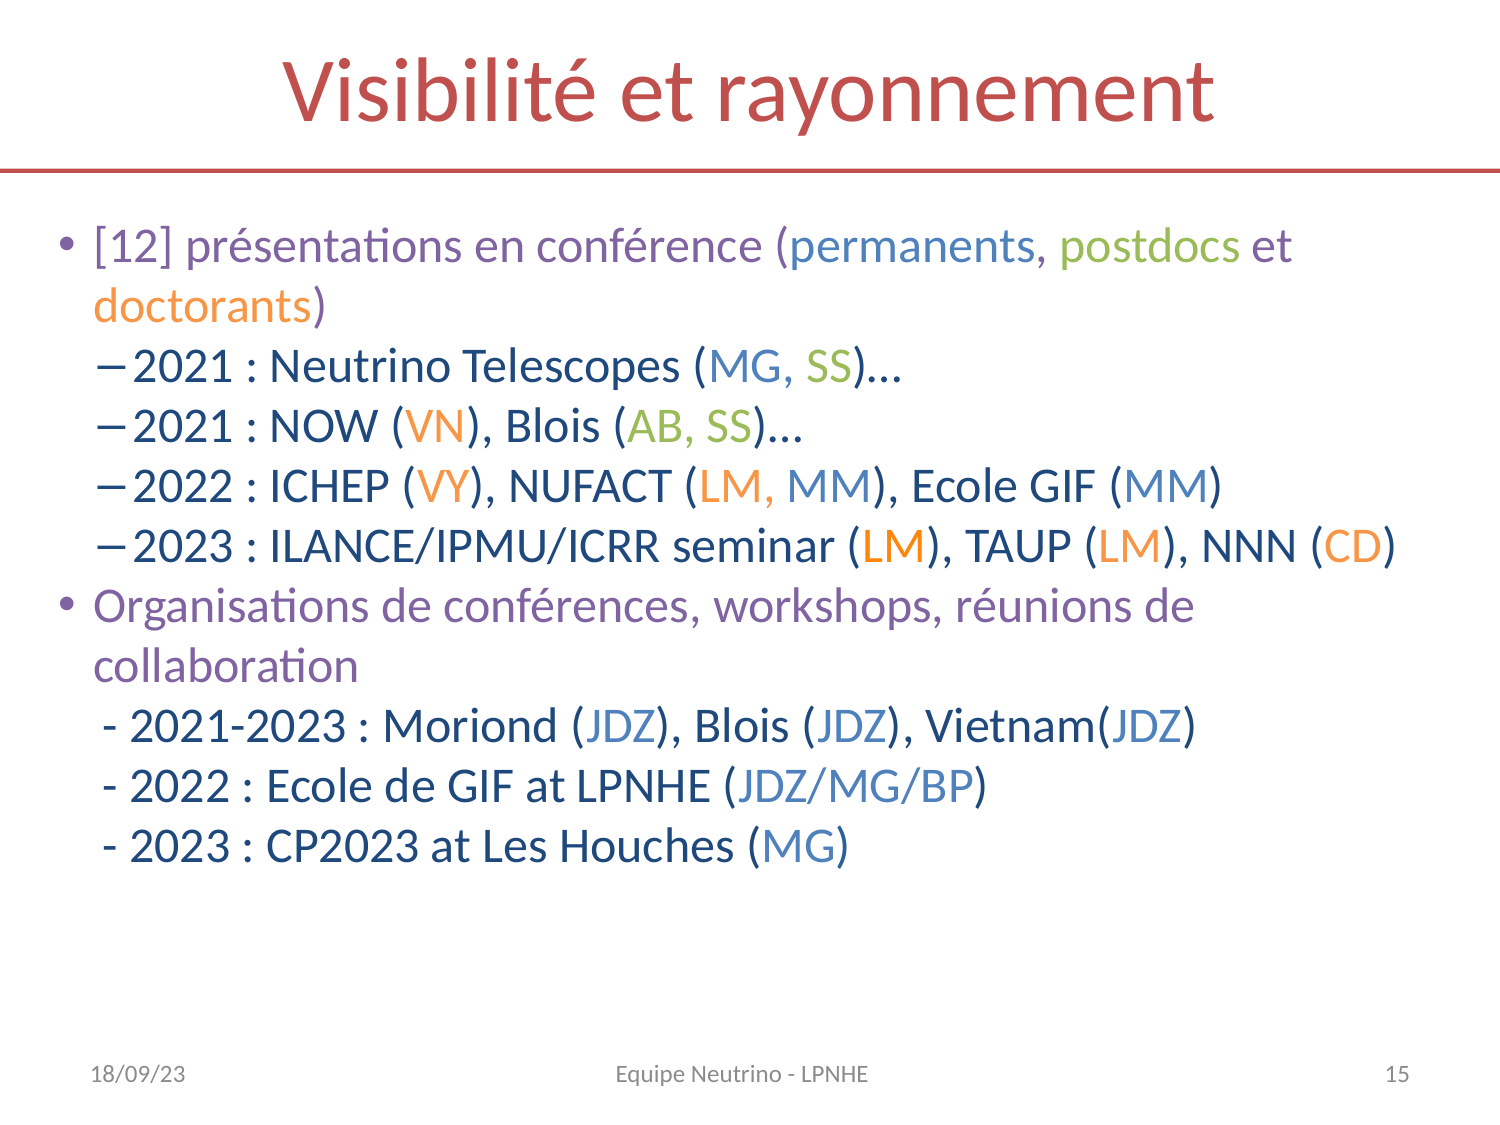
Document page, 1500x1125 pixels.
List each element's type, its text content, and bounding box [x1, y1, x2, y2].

text_box [12] présentations en conférence (permanents, postdocs et doctorants) 2021 : Neutrino Telescopes (MG, SS)… 2021 : NOW (VN), Blois (AB, SS)… 2022 : ICHEP (VY), NUFACT (LM, MM), Ecole GIF (MM) 2023 : ILANCE/IPMU/ICRR seminar (LM), TAUP (LM), NNN (CD) Organisations de conférences, workshops, réunions de collaboration - 2021-2023 : Moriond (JDZ), Blois (JDZ), Vietnam(JDZ) - 2022 : Ecole de GIF at LPNHE (JDZ/MG/BP) - 2023 : CP2023 at Les Houches (MG) [43, 205, 1460, 1061]
text_box Equipe Neutrino - LPNHE [464, 1042, 1020, 1103]
text_box 18/09/23 [74, 1042, 425, 1103]
text_box Visibilité et rayonnement [75, 29, 1425, 141]
text_box <number> [1074, 1042, 1425, 1103]
